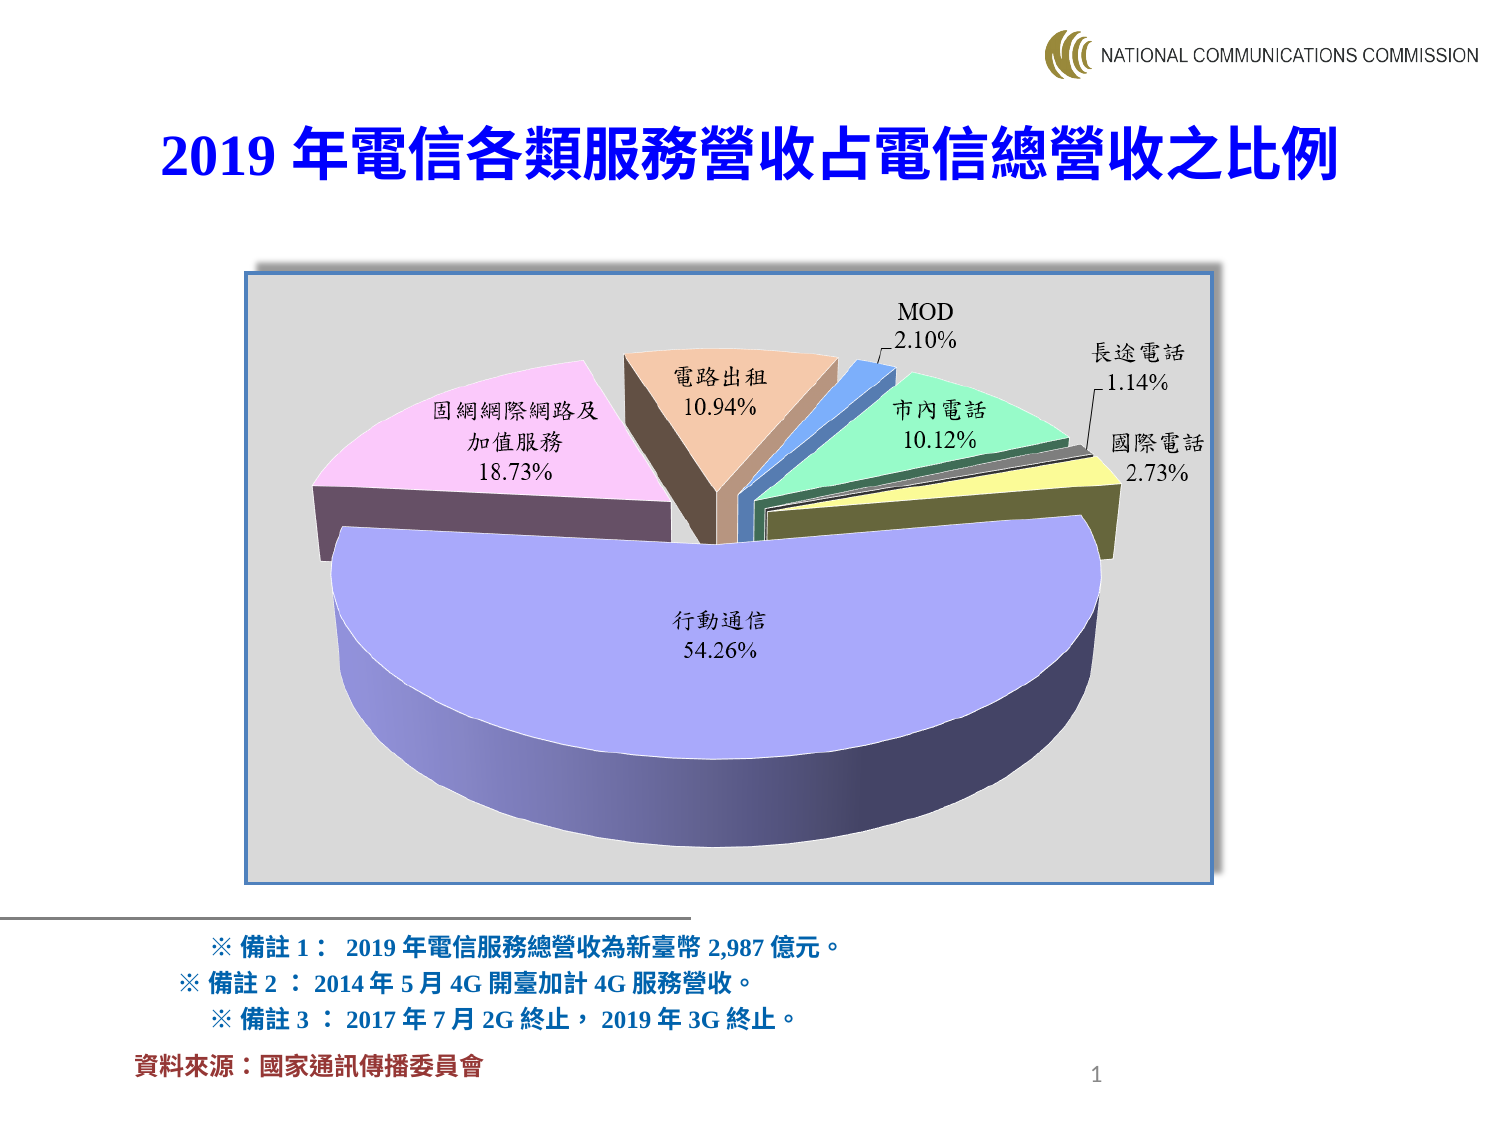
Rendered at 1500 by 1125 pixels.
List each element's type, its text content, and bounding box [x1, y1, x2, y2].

text_box ※備註1：2019年電信服務總營收為新臺幣2,987億元。 ※備註2：2014年5月4G開臺加計4G服務營收。 ※備註3：2017年7月2G終止，2019年3G終止。 [0, 918, 1424, 1043]
picture [1045, 30, 1479, 79]
text_box [1074, 1042, 1426, 1103]
text_box 資料來源：國家通訊傳播委員會 [0, 1042, 703, 1089]
text_box 2019年電信各類服務營收占電信總營收之比例 [0, 90, 1500, 216]
picture [244, 255, 1230, 885]
